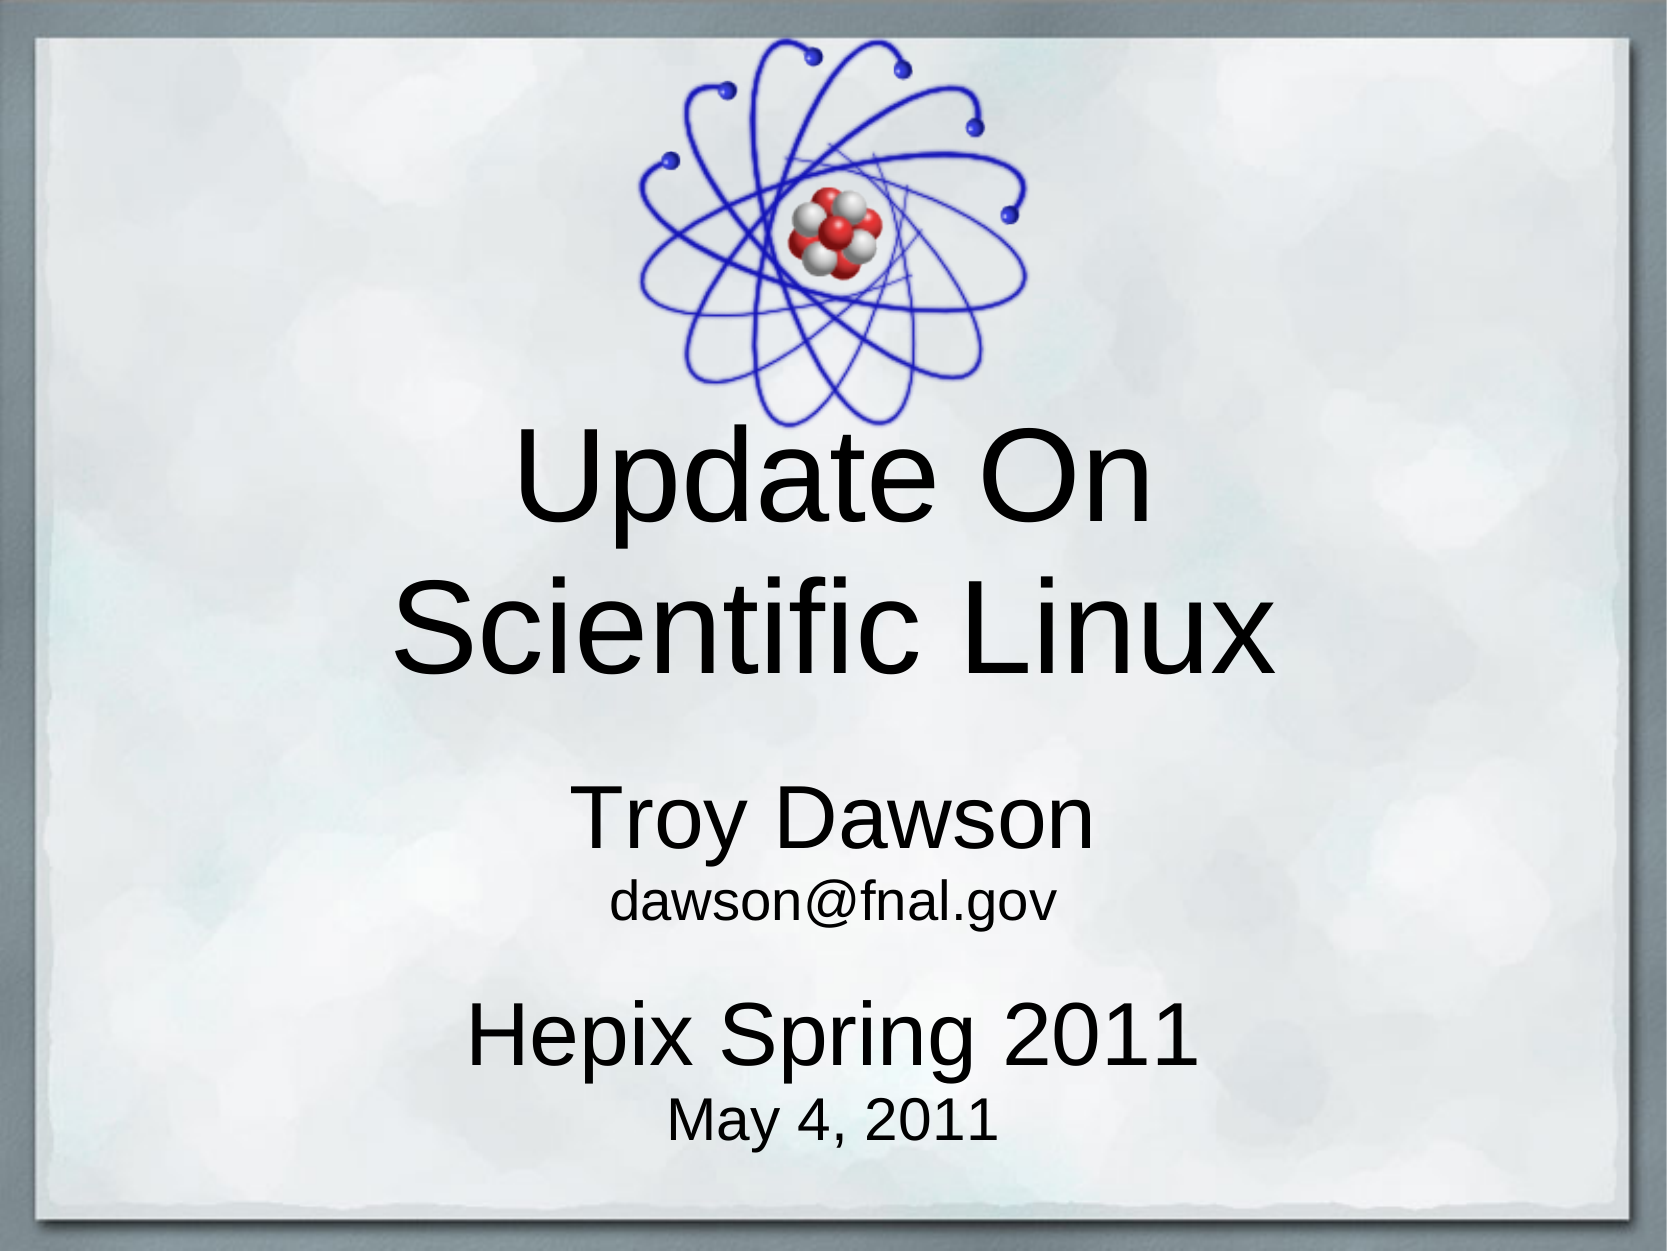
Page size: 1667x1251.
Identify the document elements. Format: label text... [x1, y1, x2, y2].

subtitle Troy Dawson dawson@fnal.gov [419, 766, 1248, 955]
text_box Hepix Spring 2011 May 4, 2011 [333, 983, 1334, 1155]
title Update On Scientific Linux [221, 399, 1446, 756]
picture [0, 0, 1667, 1251]
